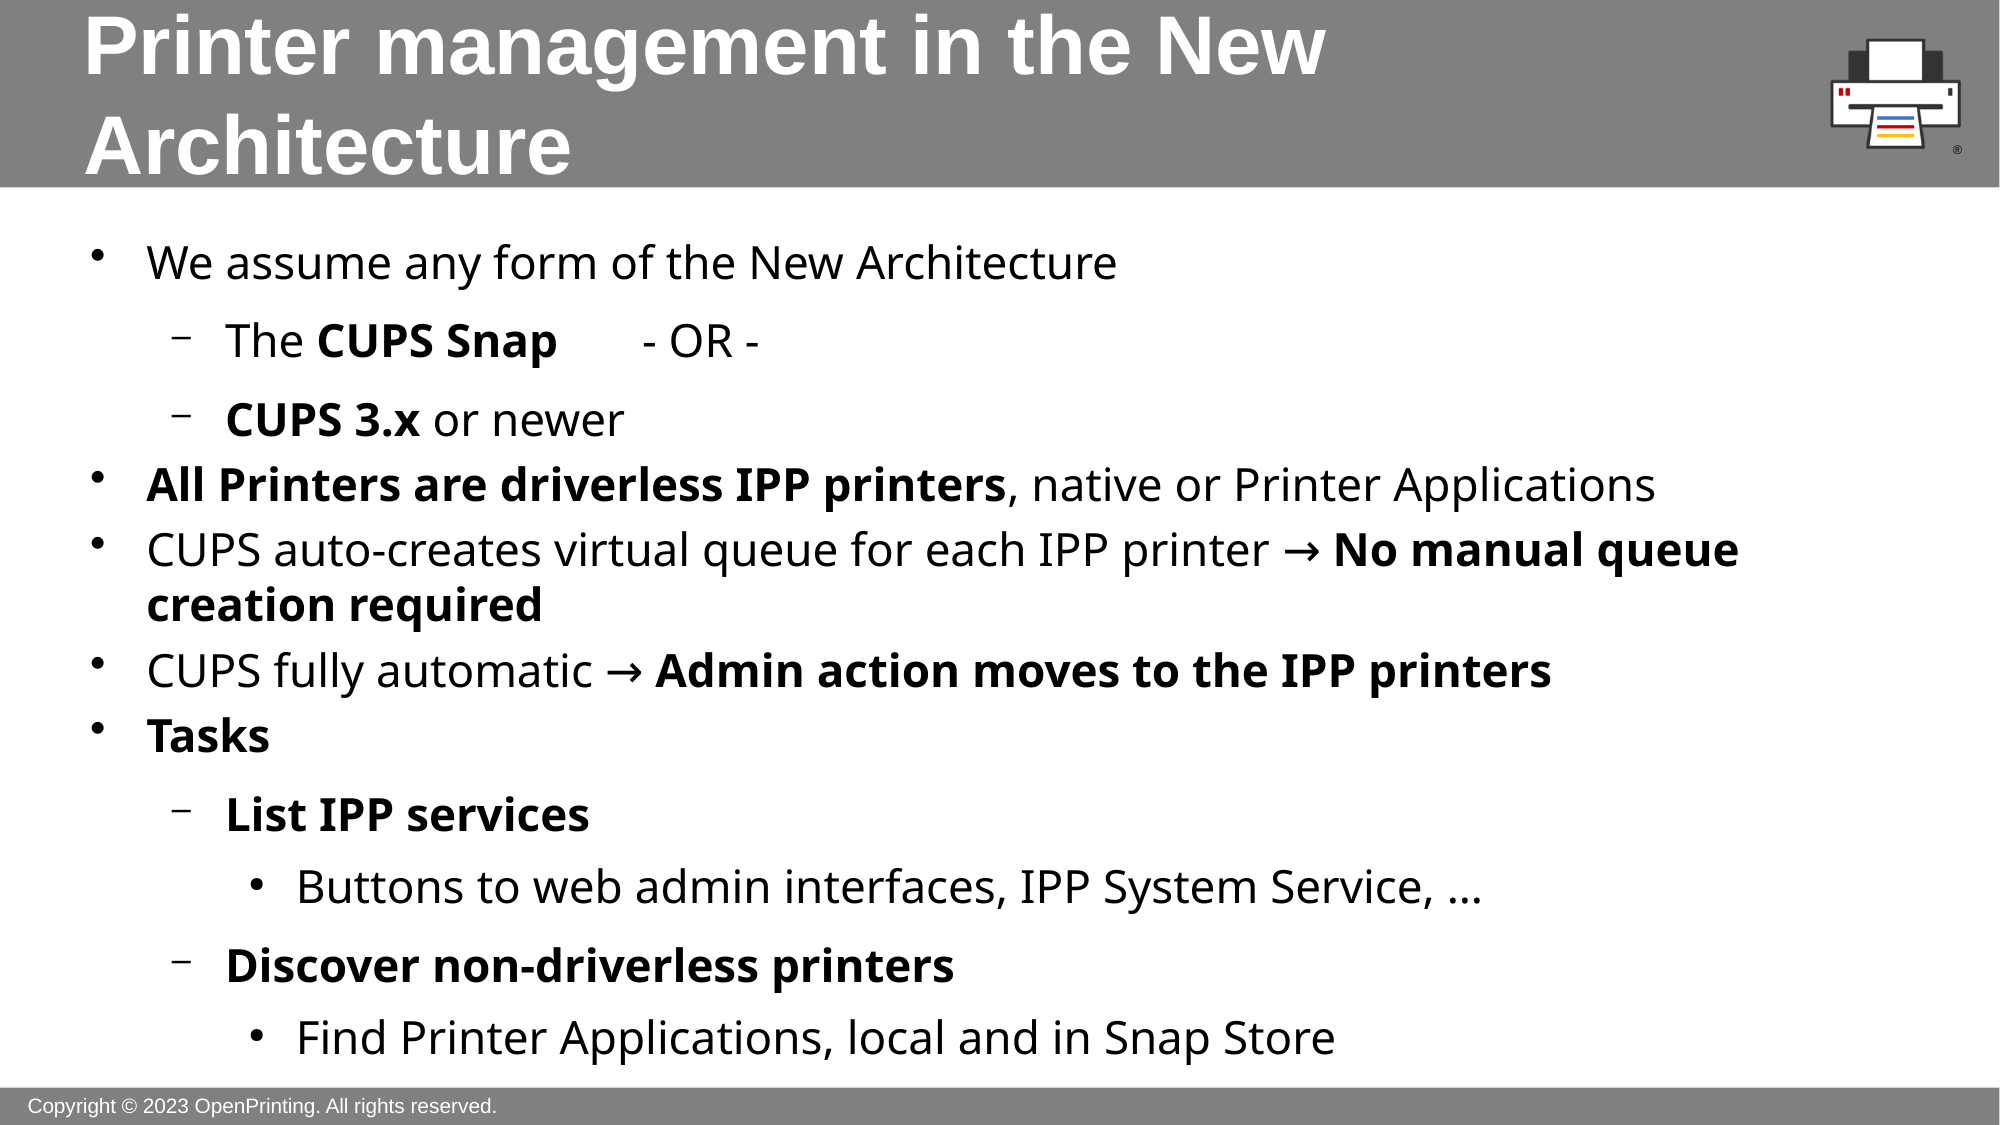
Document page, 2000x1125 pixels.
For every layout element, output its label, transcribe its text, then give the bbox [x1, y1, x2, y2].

title Printer management in the New Architecture [75, 7, 1786, 175]
list We assume any form of the New Architecture The CUPS Snap - OR - CUPS 3.x or newer All Printers are driverless IPP printers, native or Printer Applications CUPS auto-creates virtual queue for each IPP printer → No manual queue creation required CUPS fully automatic → Admin action moves to the IPP printers Tasks List IPP services Buttons to web admin interfaces, IPP System Service, … Discover non-driverless printers Find Printer Applications, local and in Snap Store [75, 224, 1936, 1067]
picture [1825, 33, 1966, 154]
